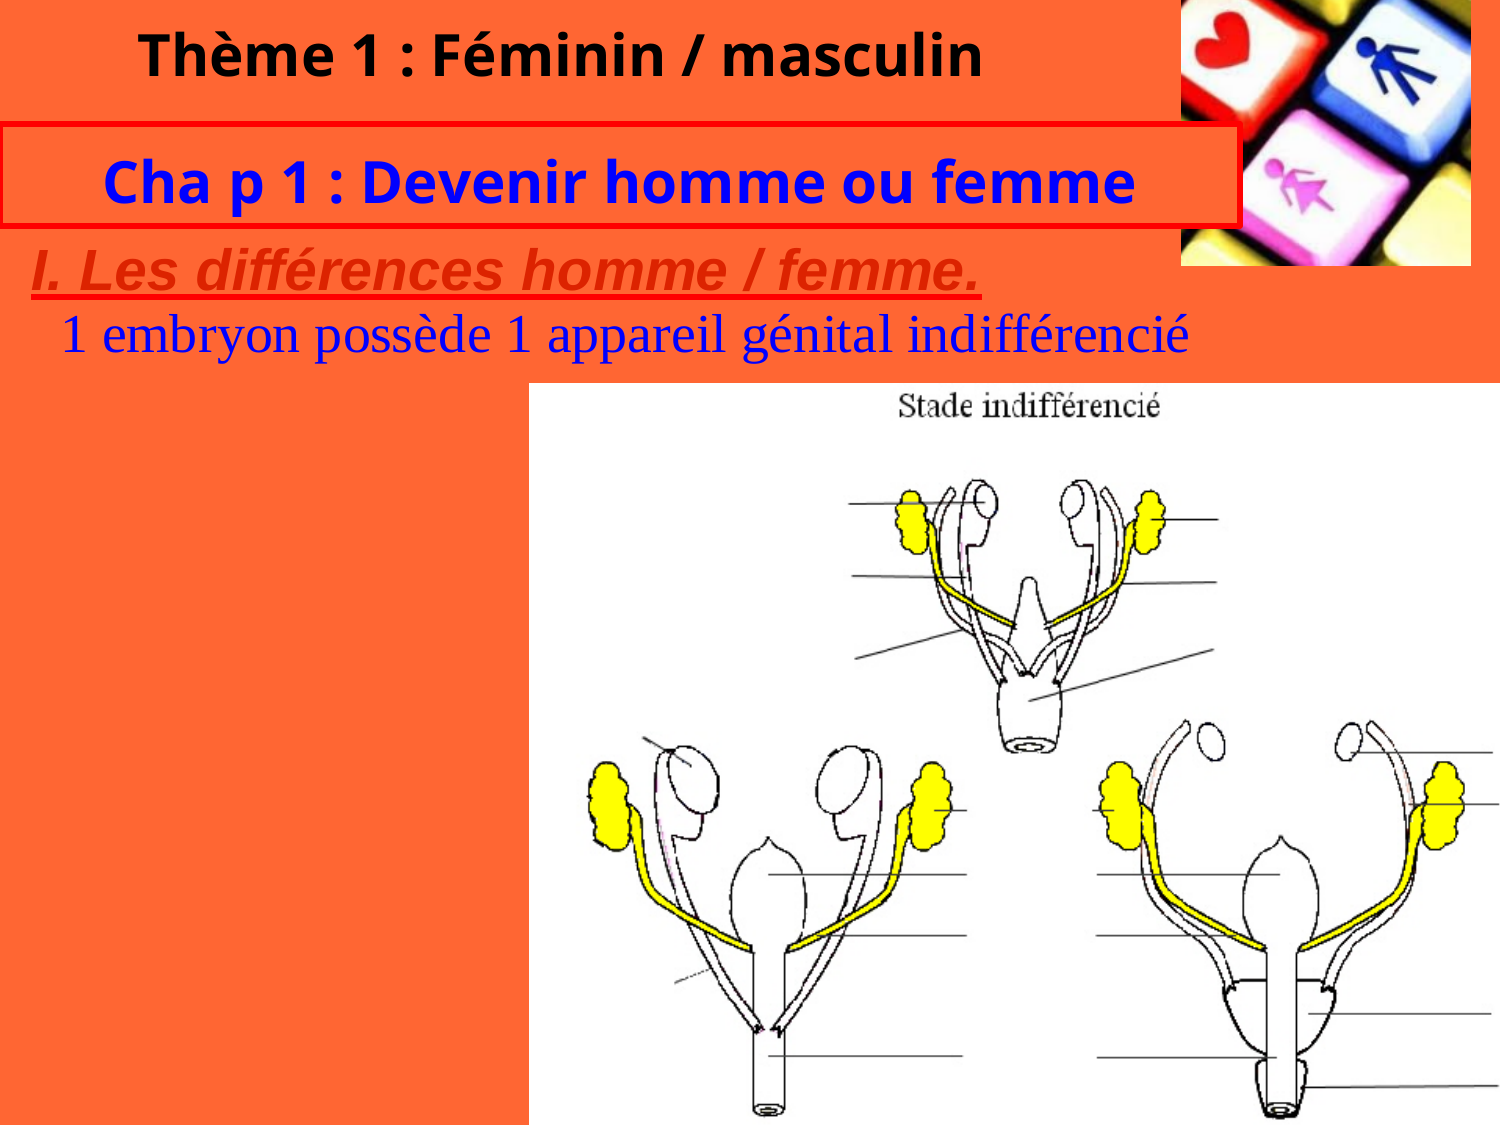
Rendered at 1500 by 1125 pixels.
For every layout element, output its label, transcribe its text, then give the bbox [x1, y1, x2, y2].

picture [529, 383, 1500, 1125]
picture [1181, 0, 1471, 266]
text_box Cha p 1 : Devenir homme ou femme [0, 124, 1241, 226]
text_box Thème 1 : Féminin / masculin [0, 0, 1122, 96]
chart [29, 236, 1500, 387]
